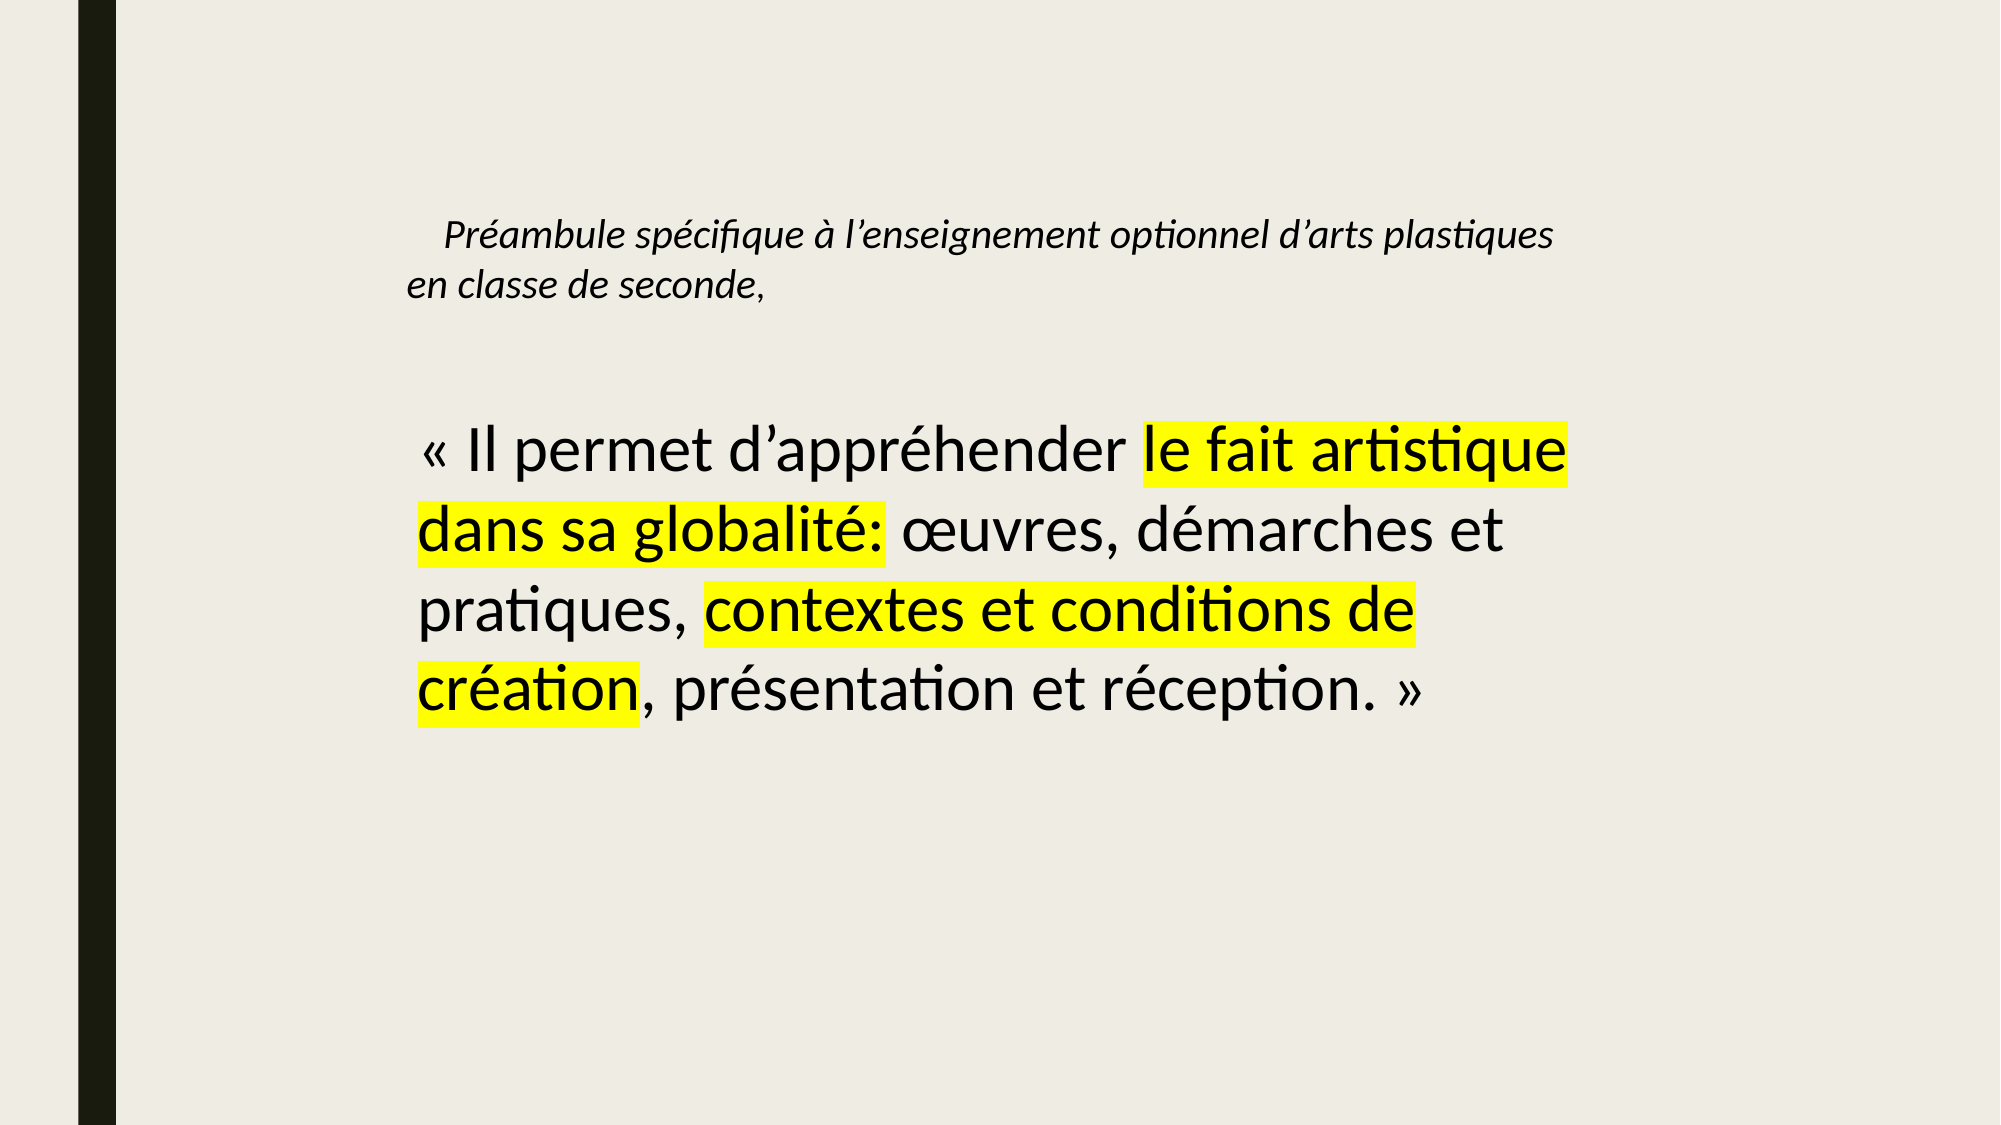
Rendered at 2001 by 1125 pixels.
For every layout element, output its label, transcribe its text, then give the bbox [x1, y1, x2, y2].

text_box  Préambule spécifique à l’enseignement optionnel d’arts plastiques en classe de seconde, [392, 200, 1580, 315]
text_box « Il permet d’appréhender le fait artistique dans sa globalité: œuvres, démarches et pratiques, contextes et conditions de création, présentation et réception. » [403, 397, 1597, 777]
